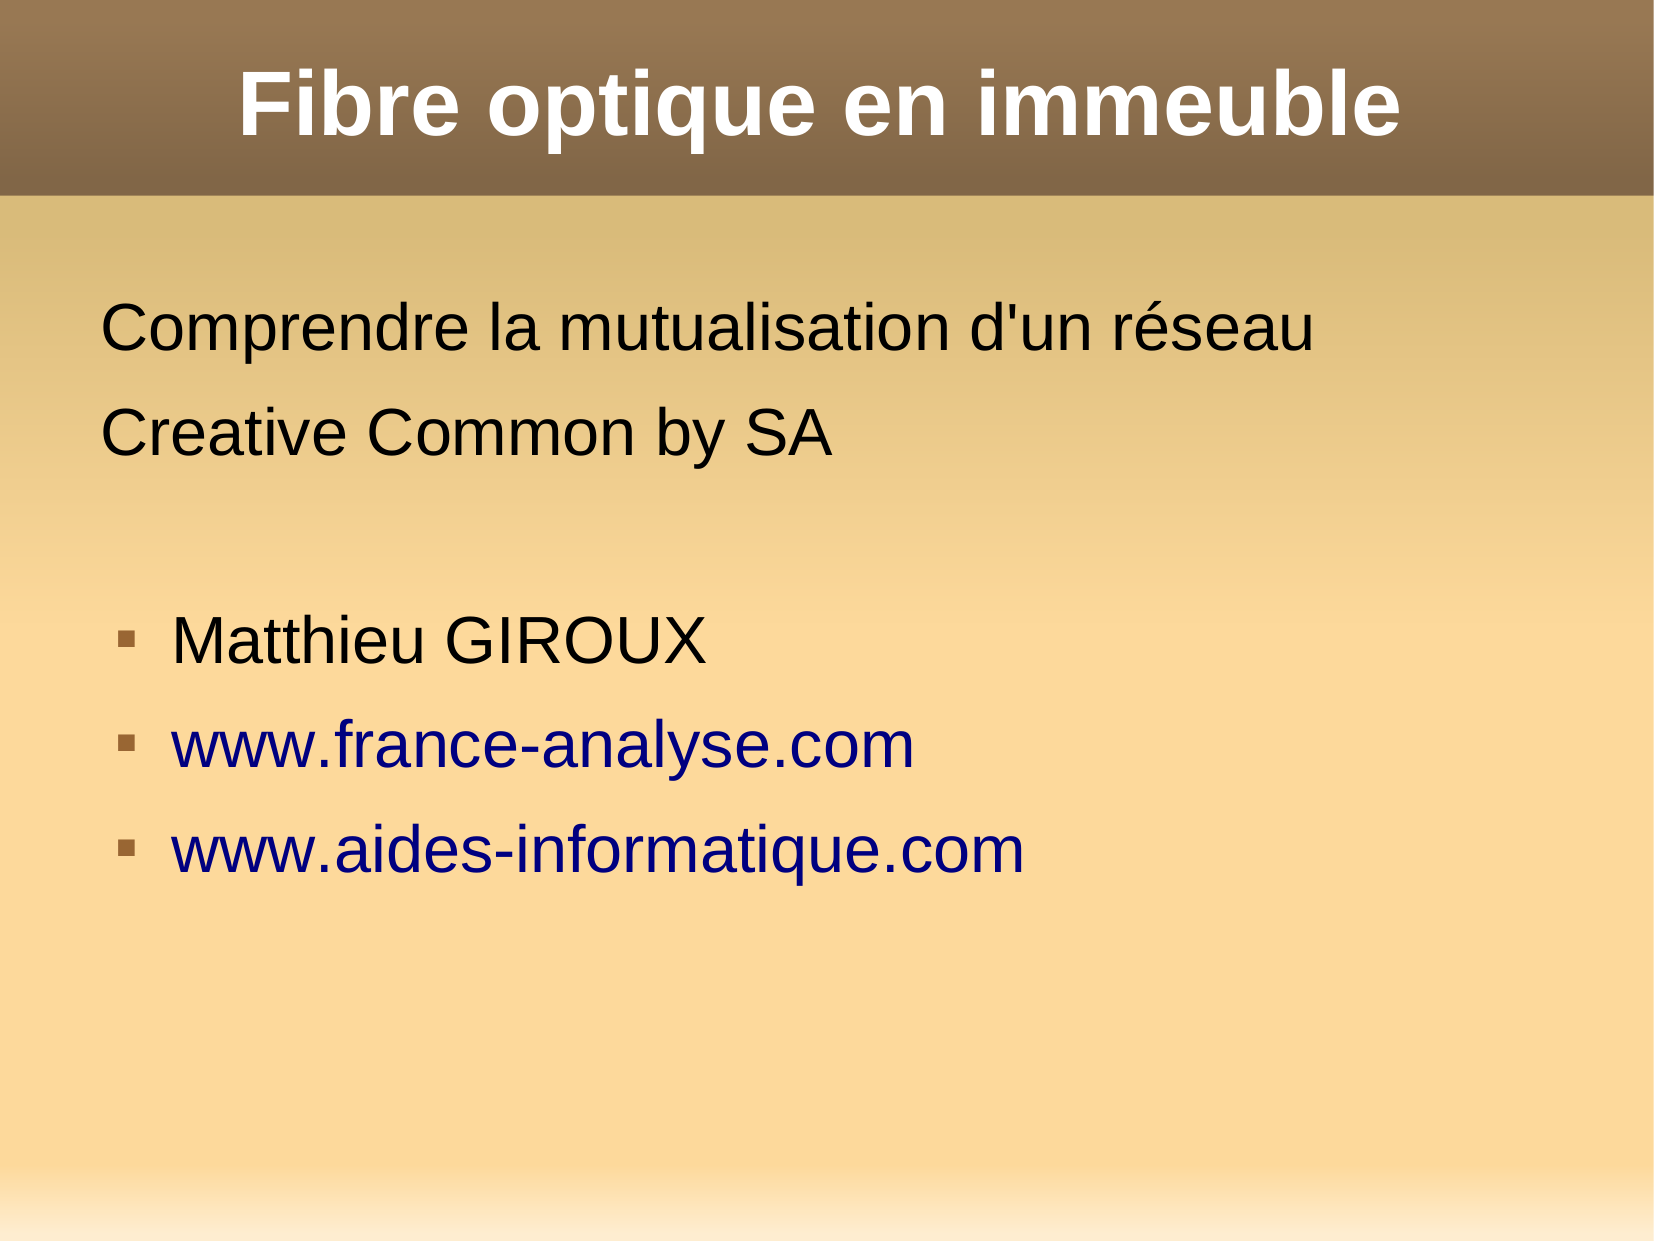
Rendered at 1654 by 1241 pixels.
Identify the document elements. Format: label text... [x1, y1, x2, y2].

title Fibre optique en immeuble [76, 0, 1565, 208]
picture [0, 0, 1654, 1241]
list Comprendre la mutualisation d'un réseau Creative Common by SA Matthieu GIROUX www.france-analyse.com www.aides-informatique.com [82, 290, 1571, 1109]
